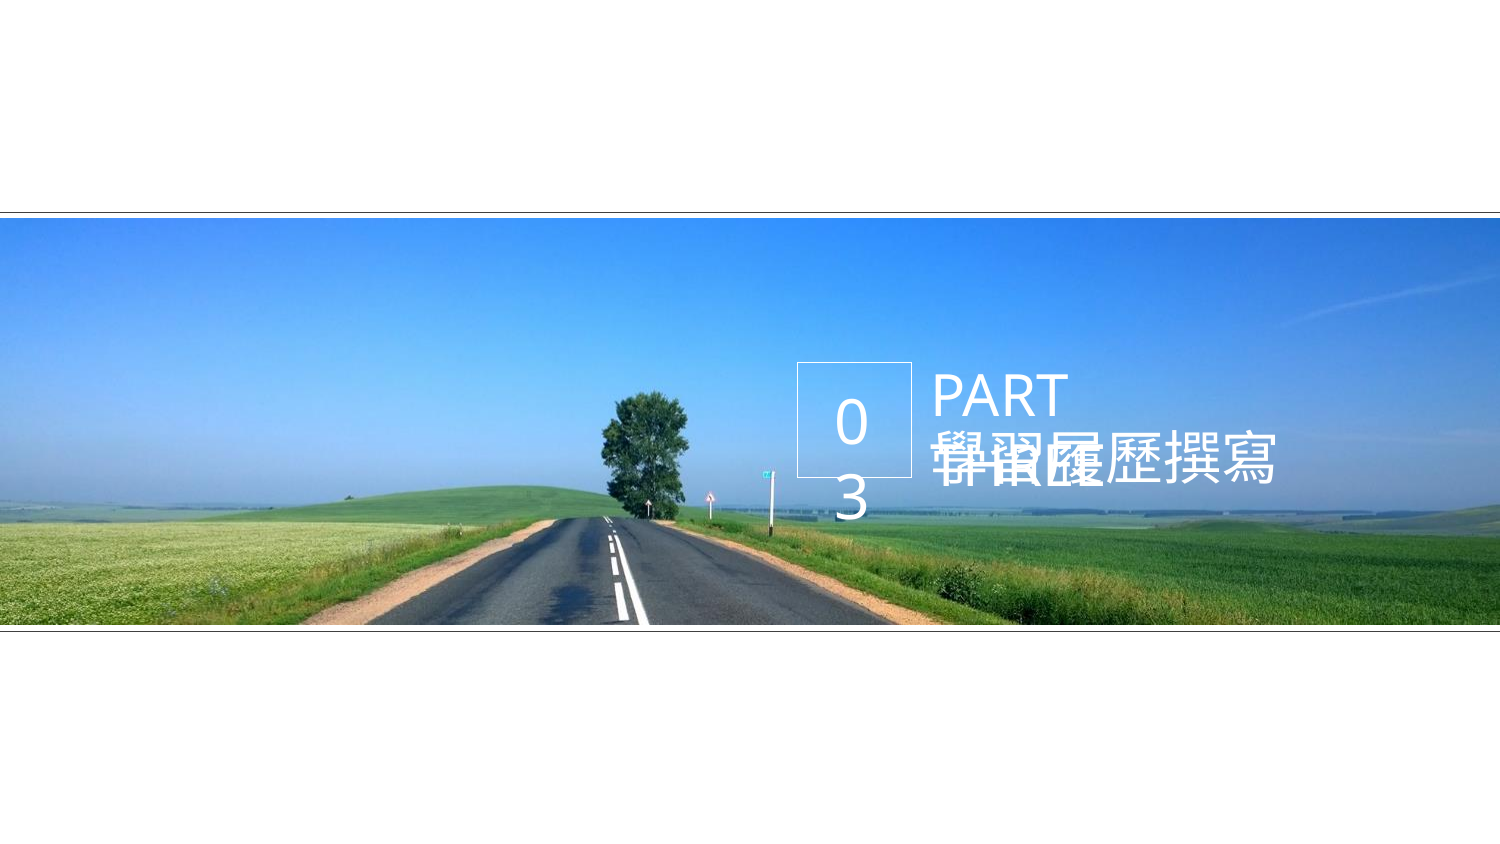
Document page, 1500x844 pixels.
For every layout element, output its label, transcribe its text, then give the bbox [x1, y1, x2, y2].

text_box 03 [808, 374, 896, 466]
text_box 學習履歷撰寫 [915, 452, 1471, 505]
text_box PART THREE [915, 351, 1211, 437]
